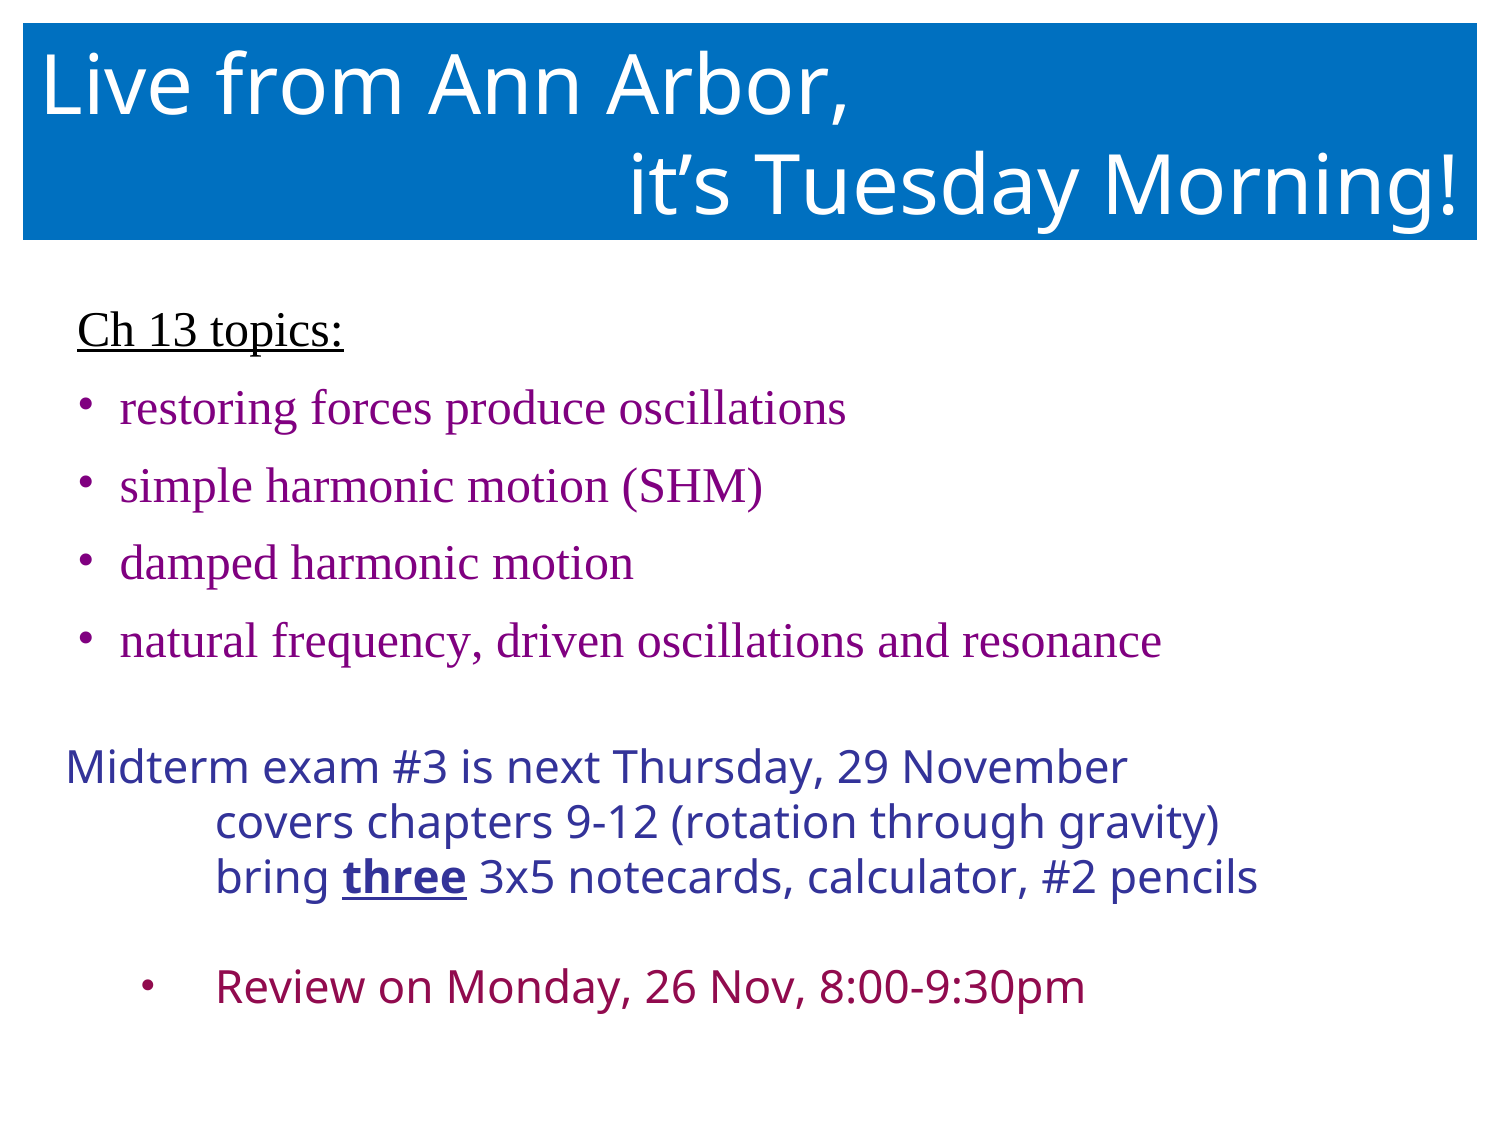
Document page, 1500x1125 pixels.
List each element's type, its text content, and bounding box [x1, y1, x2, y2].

text_box Midterm exam #3 is next Thursday, 29 November covers chapters 9-12 (rotation through gravity) bring three 3x5 notecards, calculator, #2 pencils Review on Monday, 26 Nov, 8:00-9:30pm [50, 730, 1463, 1076]
text_box Ch 13 topics: restoring forces produce oscillations simple harmonic motion (SHM) damped harmonic motion natural frequency, driven oscillations and resonance [62, 288, 1463, 676]
text_box Live from Ann Arbor, it’s Tuesday Morning! [24, 24, 1476, 238]
